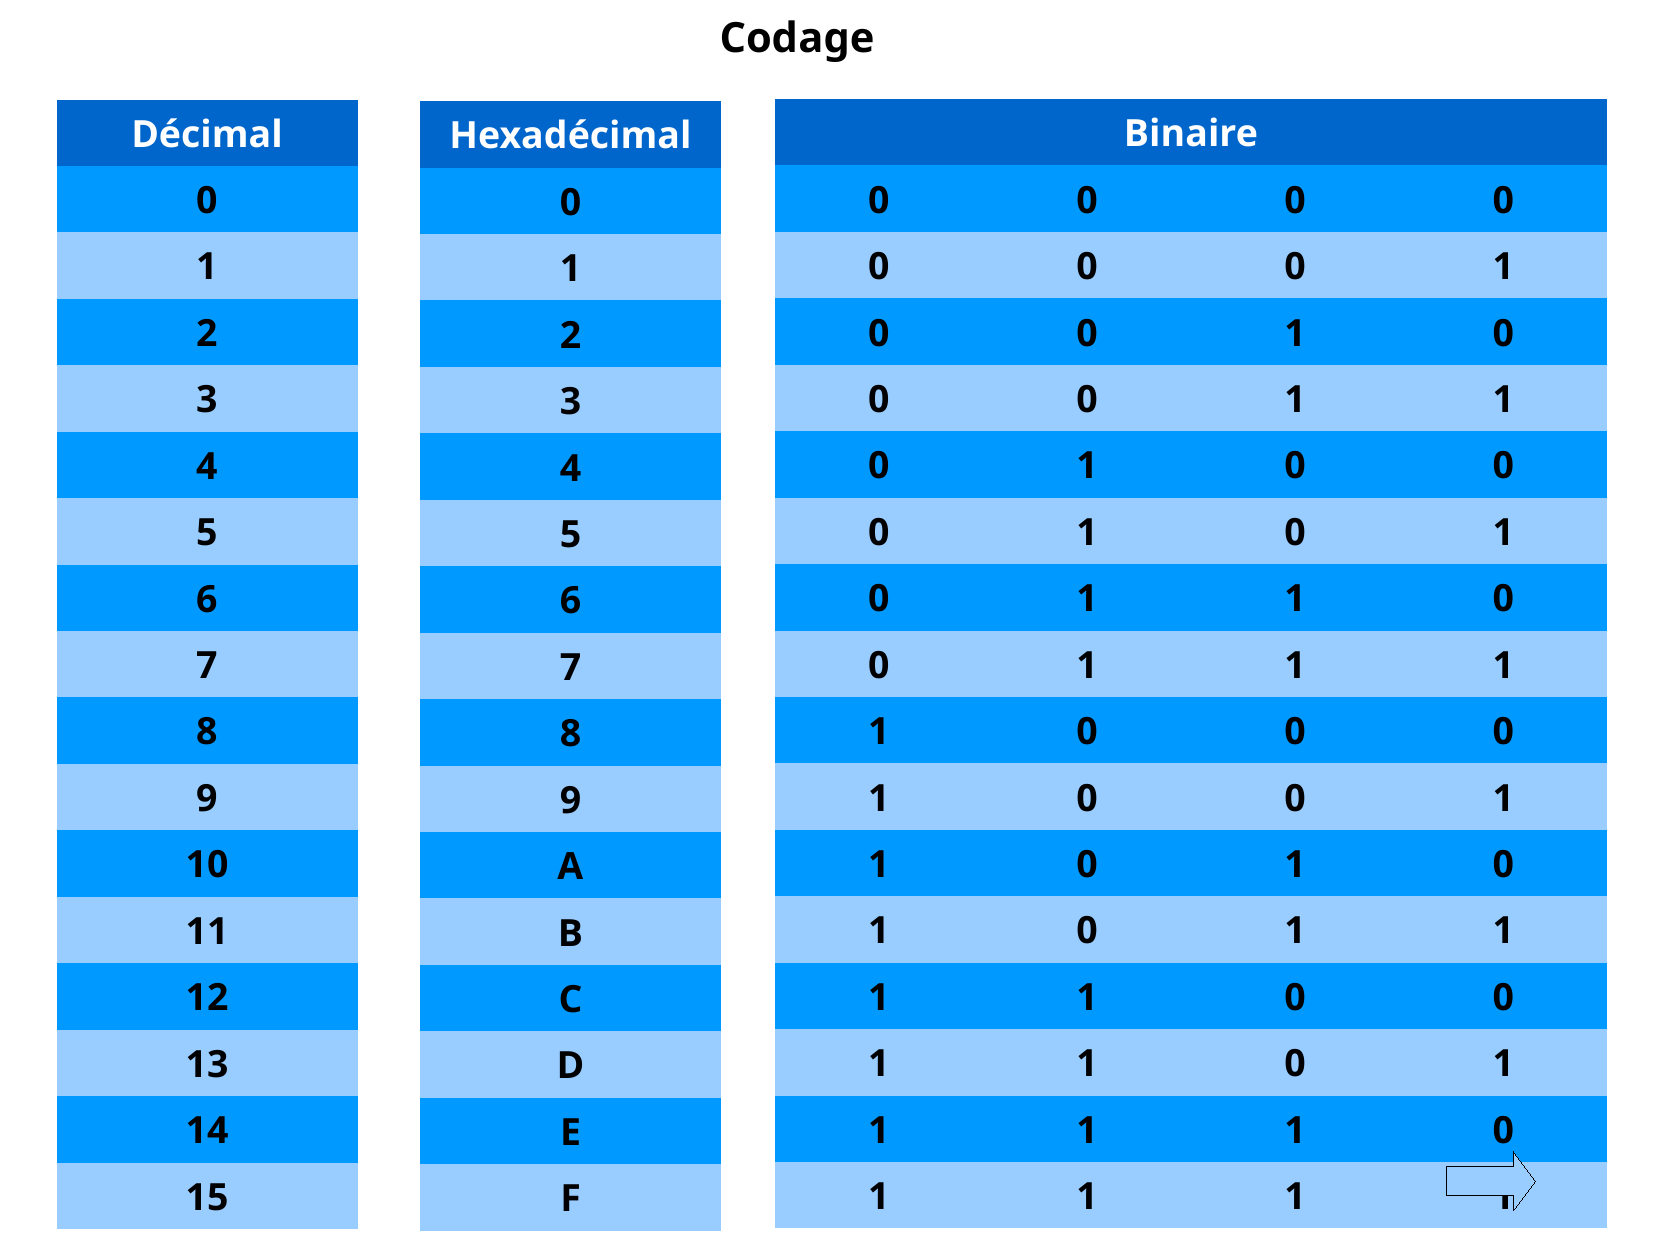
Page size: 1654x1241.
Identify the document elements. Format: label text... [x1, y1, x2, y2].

table_cell 1 [775, 830, 983, 896]
table_cell 1 [983, 431, 1191, 498]
table_cell 0 [775, 431, 983, 498]
table_cell 10 [57, 830, 358, 897]
table_cell 1 [1399, 365, 1607, 431]
table_cell 0 [1399, 298, 1607, 365]
table_cell 7 [57, 631, 358, 697]
table_cell 0 [775, 631, 983, 697]
table_cell D [420, 1031, 721, 1098]
table_cell 0 [1399, 697, 1607, 763]
table_cell 1 [775, 697, 983, 763]
table_cell 1 [57, 232, 358, 299]
table_cell 0 [1399, 165, 1607, 232]
table_cell 0 [1399, 830, 1607, 896]
table_cell 14 [57, 1096, 358, 1163]
table_cell C [420, 965, 721, 1031]
table_cell 0 [1399, 564, 1607, 631]
table_cell 4 [57, 432, 358, 498]
table_cell 0 [1191, 232, 1399, 298]
table_cell 5 [57, 498, 358, 565]
table_cell 9 [420, 766, 721, 832]
table_cell 0 [775, 365, 983, 431]
table_cell 1 [1399, 498, 1607, 564]
table_cell 0 [983, 365, 1191, 431]
table_cell 1 [1399, 232, 1607, 298]
table_cell A [420, 832, 721, 898]
table_cell 1 [983, 631, 1191, 697]
table_cell F [420, 1164, 721, 1231]
table_cell 0 [1191, 1029, 1399, 1096]
table_cell 13 [57, 1030, 358, 1096]
table_cell 0 [775, 498, 983, 564]
table_cell 0 [983, 298, 1191, 365]
table_cell 0 [775, 298, 983, 365]
table_cell 0 [983, 830, 1191, 896]
table_cell 1 [1399, 763, 1607, 830]
table_header Décimal [57, 100, 358, 166]
table_cell 11 [57, 897, 358, 963]
table_cell 0 [983, 232, 1191, 298]
table_cell 5 [420, 500, 721, 566]
table_cell 1 [983, 1029, 1191, 1096]
table_cell 1 [1191, 564, 1399, 631]
table_cell 1 [1191, 631, 1399, 697]
table_cell 1 [1399, 1029, 1607, 1096]
table_header Binaire [775, 99, 1607, 165]
table_cell 1 [1191, 1096, 1399, 1162]
table_cell 1 [420, 234, 721, 300]
table_cell B [420, 898, 721, 965]
table_cell 3 [57, 365, 358, 432]
table_cell 0 [1191, 963, 1399, 1029]
table_cell 1 [983, 1096, 1191, 1162]
table_cell 0 [1399, 1096, 1607, 1162]
table_cell 1 [775, 1162, 983, 1228]
table_cell 0 [1191, 697, 1399, 763]
table_header Hexadécimal [420, 101, 721, 168]
table_cell 1 [1191, 365, 1399, 431]
table_cell 0 [1399, 431, 1607, 498]
table_cell 0 [1191, 763, 1399, 830]
table_cell E [420, 1098, 721, 1164]
table_cell 1 [1399, 896, 1607, 963]
table_cell 8 [420, 699, 721, 766]
table_cell 6 [420, 566, 721, 633]
table_cell 0 [775, 564, 983, 631]
table_cell 0 [1191, 498, 1399, 564]
table_cell 1 [1191, 1162, 1399, 1228]
table_cell 1 [1191, 896, 1399, 963]
table_cell 9 [57, 764, 358, 830]
table_cell 0 [983, 697, 1191, 763]
table_cell 4 [420, 433, 721, 500]
table_cell 8 [57, 697, 358, 764]
table_cell 1 [775, 1029, 983, 1096]
table_cell 1 [983, 1162, 1191, 1228]
text_box [1446, 1151, 1536, 1211]
table_cell 2 [420, 300, 721, 367]
table_cell 0 [1399, 963, 1607, 1029]
table_cell 0 [1191, 165, 1399, 232]
table_cell 0 [775, 232, 983, 298]
table_cell 12 [57, 963, 358, 1030]
table_cell 2 [57, 299, 358, 365]
table_cell 1 [983, 963, 1191, 1029]
table_cell 0 [983, 896, 1191, 963]
table_cell 1 [1399, 631, 1607, 697]
table_cell 0 [983, 165, 1191, 232]
table_cell 1 [983, 498, 1191, 564]
table_cell 1 [983, 564, 1191, 631]
text_box Codage [383, 0, 1211, 66]
table_cell 0 [57, 166, 358, 232]
table_cell 1 [1399, 1162, 1607, 1228]
table_cell 0 [1191, 431, 1399, 498]
table_cell 1 [1191, 830, 1399, 896]
table_cell 7 [420, 633, 721, 699]
table_cell 0 [983, 763, 1191, 830]
table_cell 0 [775, 165, 983, 232]
table_cell 6 [57, 565, 358, 631]
table_cell 1 [1191, 298, 1399, 365]
table_cell 15 [57, 1163, 358, 1229]
table_cell 1 [775, 763, 983, 830]
table_cell 0 [420, 168, 721, 234]
table_cell 1 [775, 896, 983, 963]
table_cell 1 [775, 1096, 983, 1162]
table_cell 3 [420, 367, 721, 433]
table_cell 1 [775, 963, 983, 1029]
